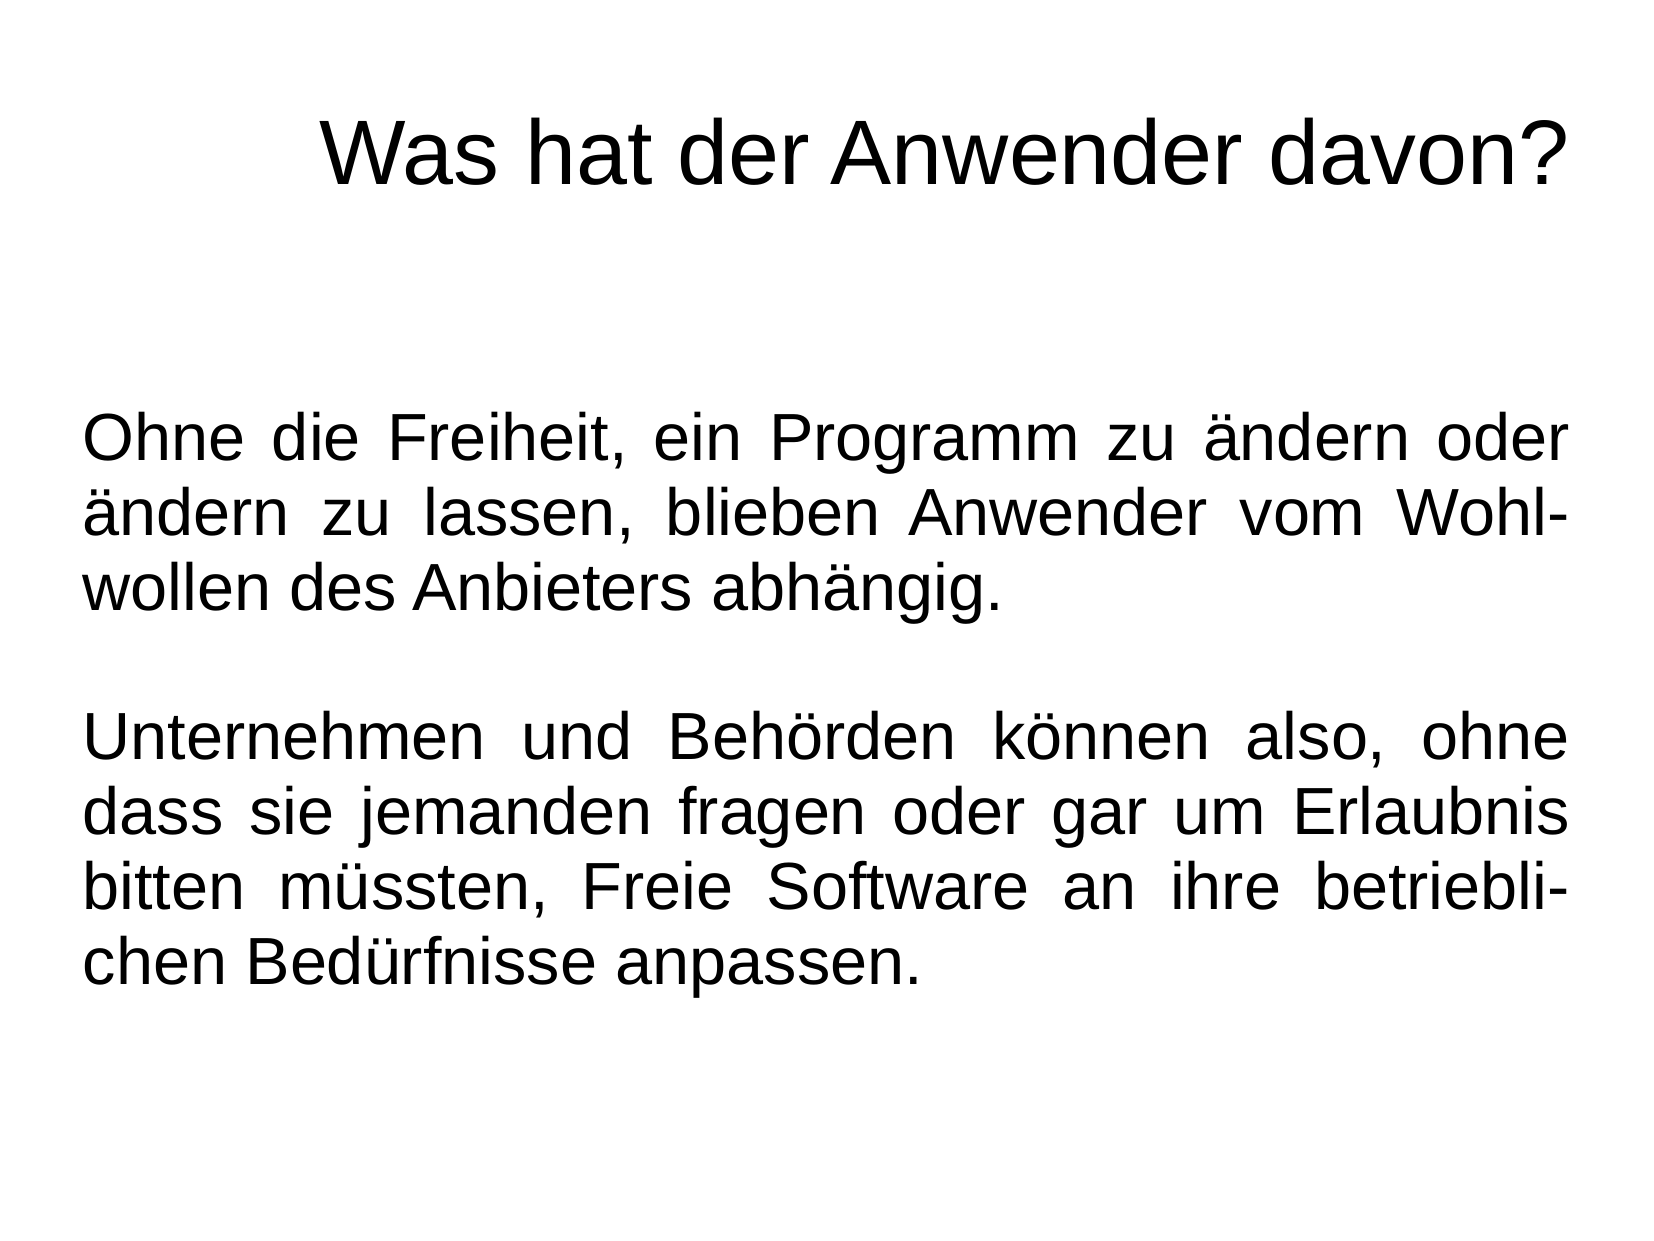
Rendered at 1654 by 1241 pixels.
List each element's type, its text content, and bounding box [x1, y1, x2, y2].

title Was hat der Anwender davon? [82, 56, 1571, 250]
subtitle Ohne die Freiheit, ein Programm zu ändern oder ändern zu lassen, blieben Anwender vom Wohl-wollen des Anbieters abhängig. Unternehmen und Behörden können also, ohne dass sie jemanden fragen oder gar um Erlaubnis bitten müssten, Freie Software an ihre betriebli-chen Bedürfnisse anpassen. [82, 297, 1571, 1102]
